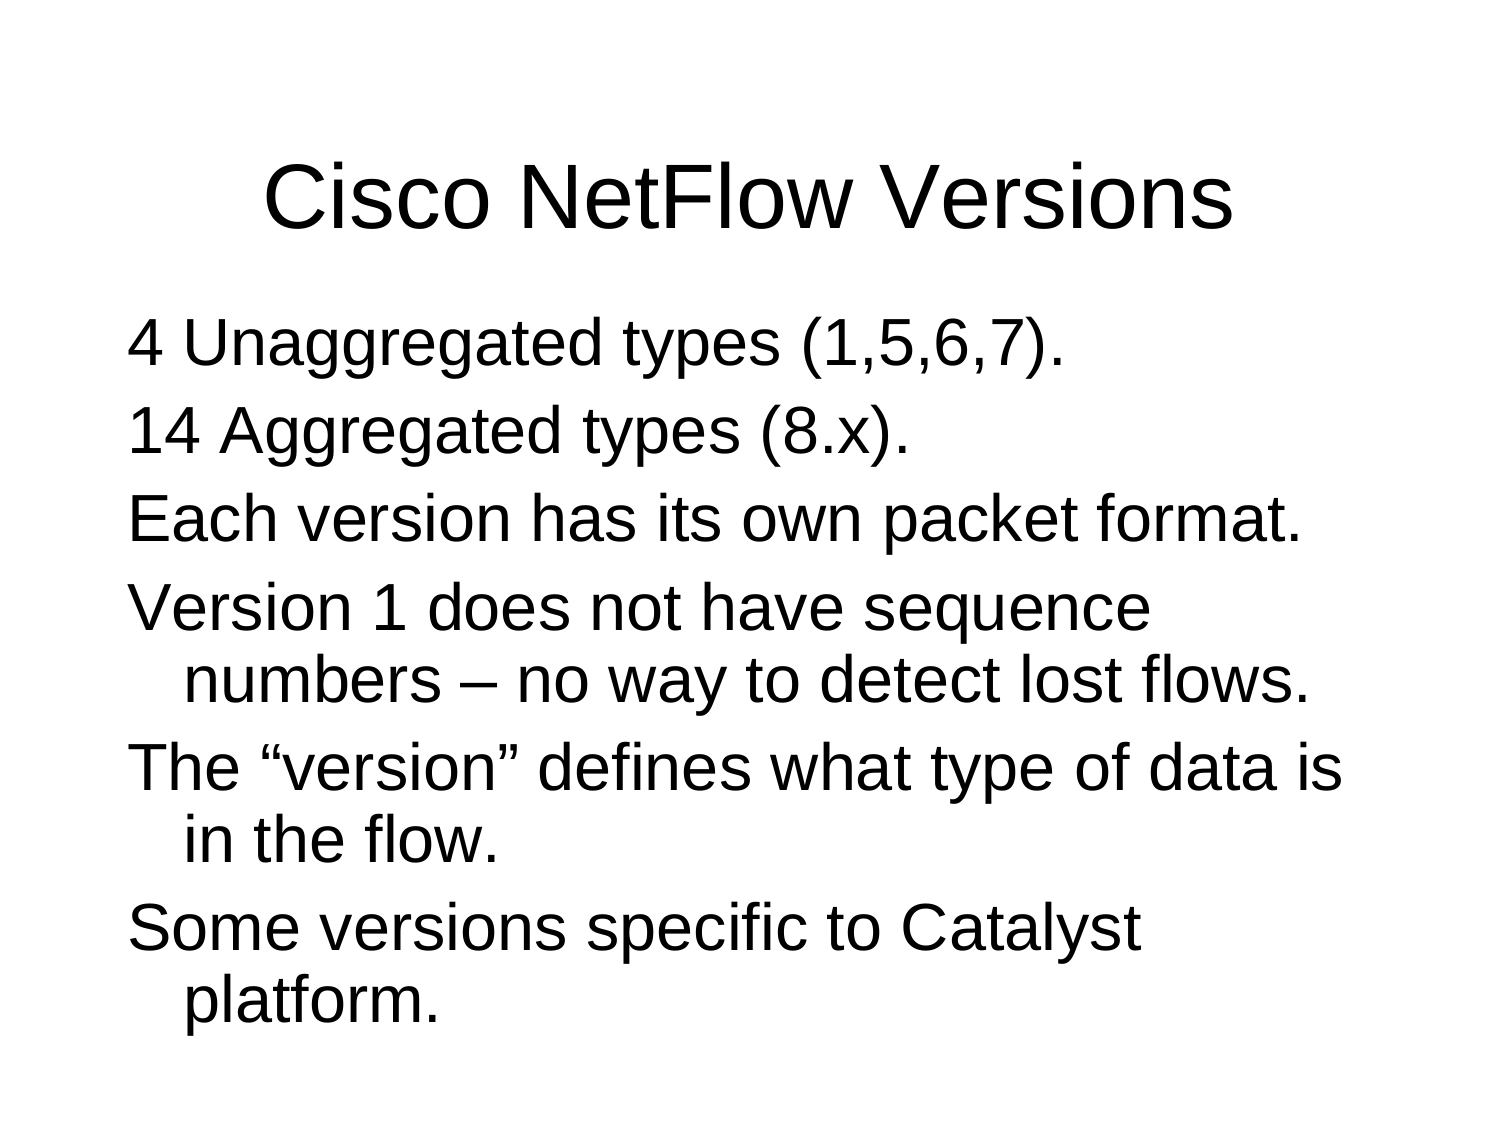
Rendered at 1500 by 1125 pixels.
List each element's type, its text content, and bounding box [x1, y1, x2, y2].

title Cisco NetFlow Versions [112, 99, 1388, 288]
list 4 Unaggregated types (1,5,6,7). 14 Aggregated types (8.x). Each version has its own packet format. Version 1 does not have sequence numbers – no way to detect lost flows. The “version” defines what type of data is in the flow. Some versions specific to Catalyst platform. [112, 299, 1388, 1125]
